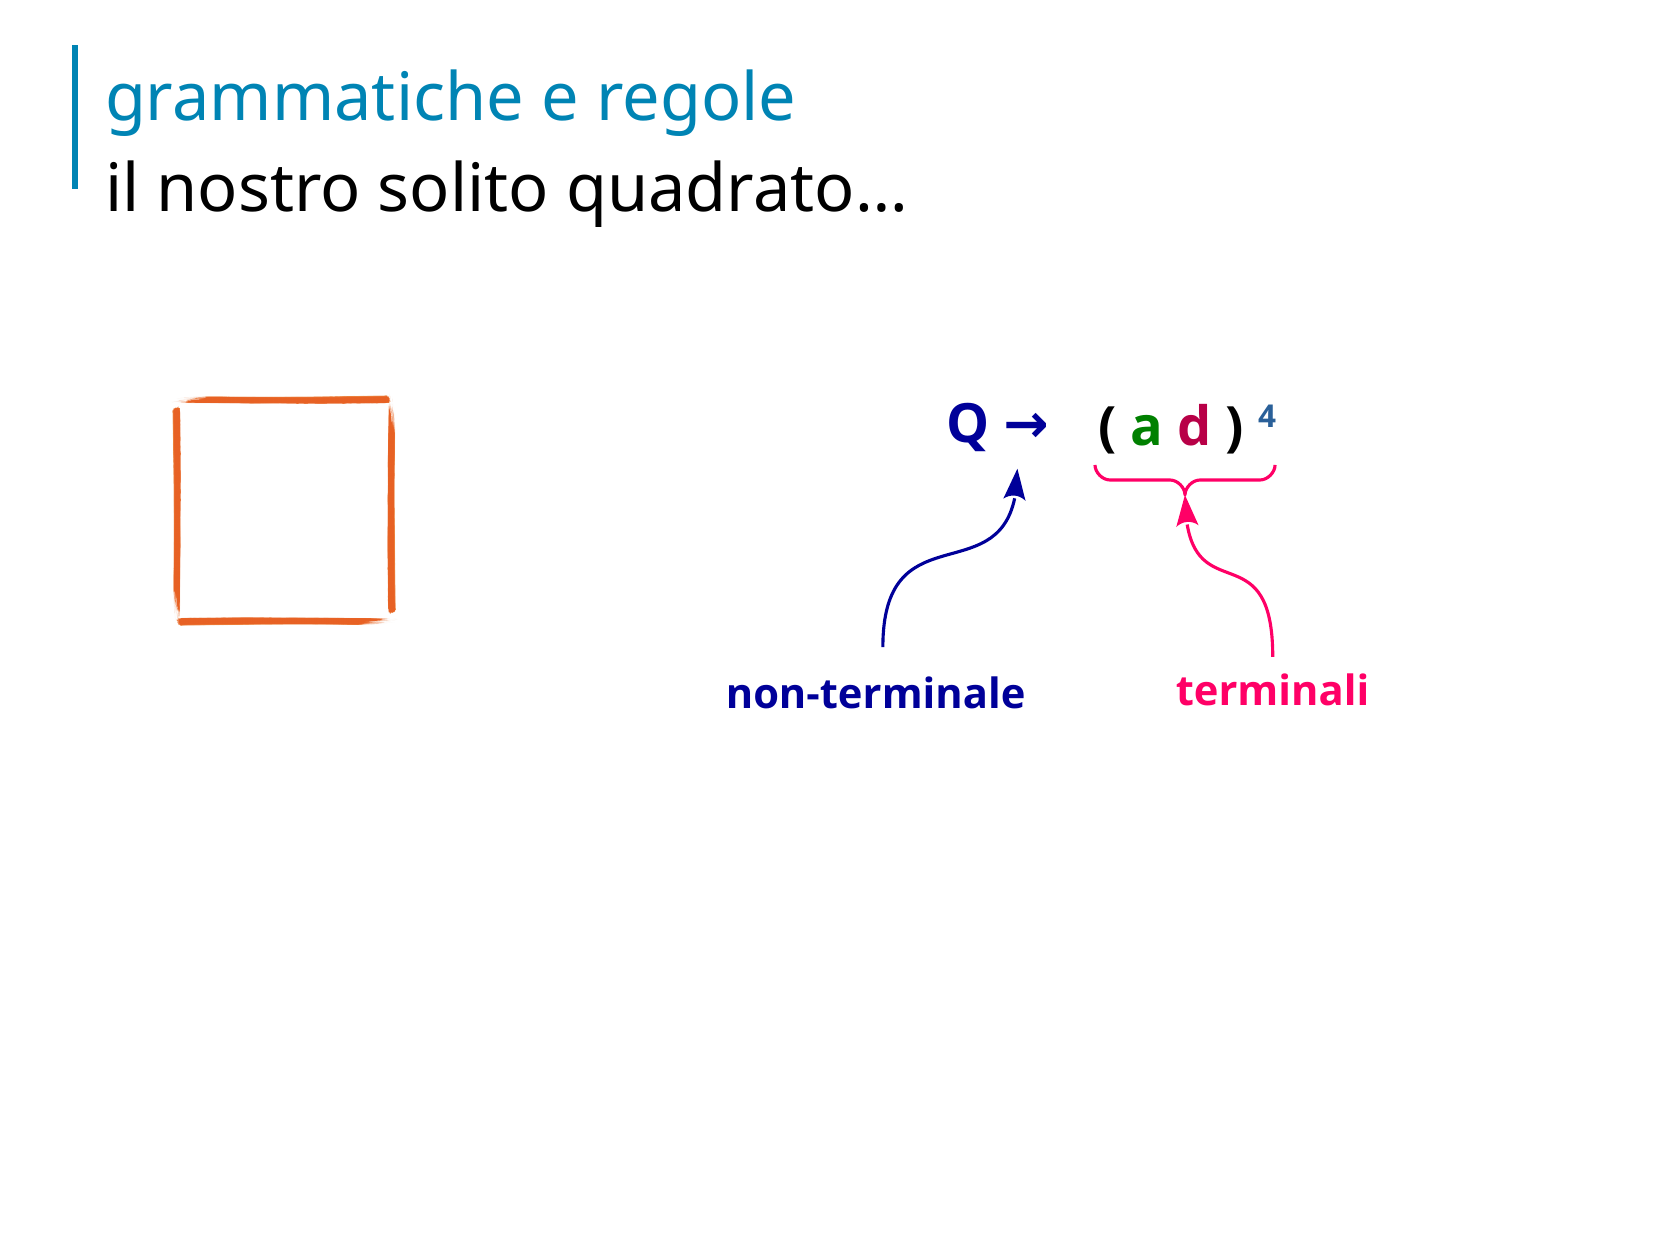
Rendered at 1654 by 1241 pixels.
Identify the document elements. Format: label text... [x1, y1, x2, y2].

title grammatiche e regole il nostro solito quadrato… [105, 49, 1571, 200]
picture [172, 406, 398, 628]
text_box non-terminale [711, 647, 1036, 736]
text_box ( a d ) 4 [1083, 383, 1285, 472]
picture [170, 393, 396, 614]
text_box Q → [931, 380, 1104, 469]
text_box terminali [1161, 656, 1372, 745]
